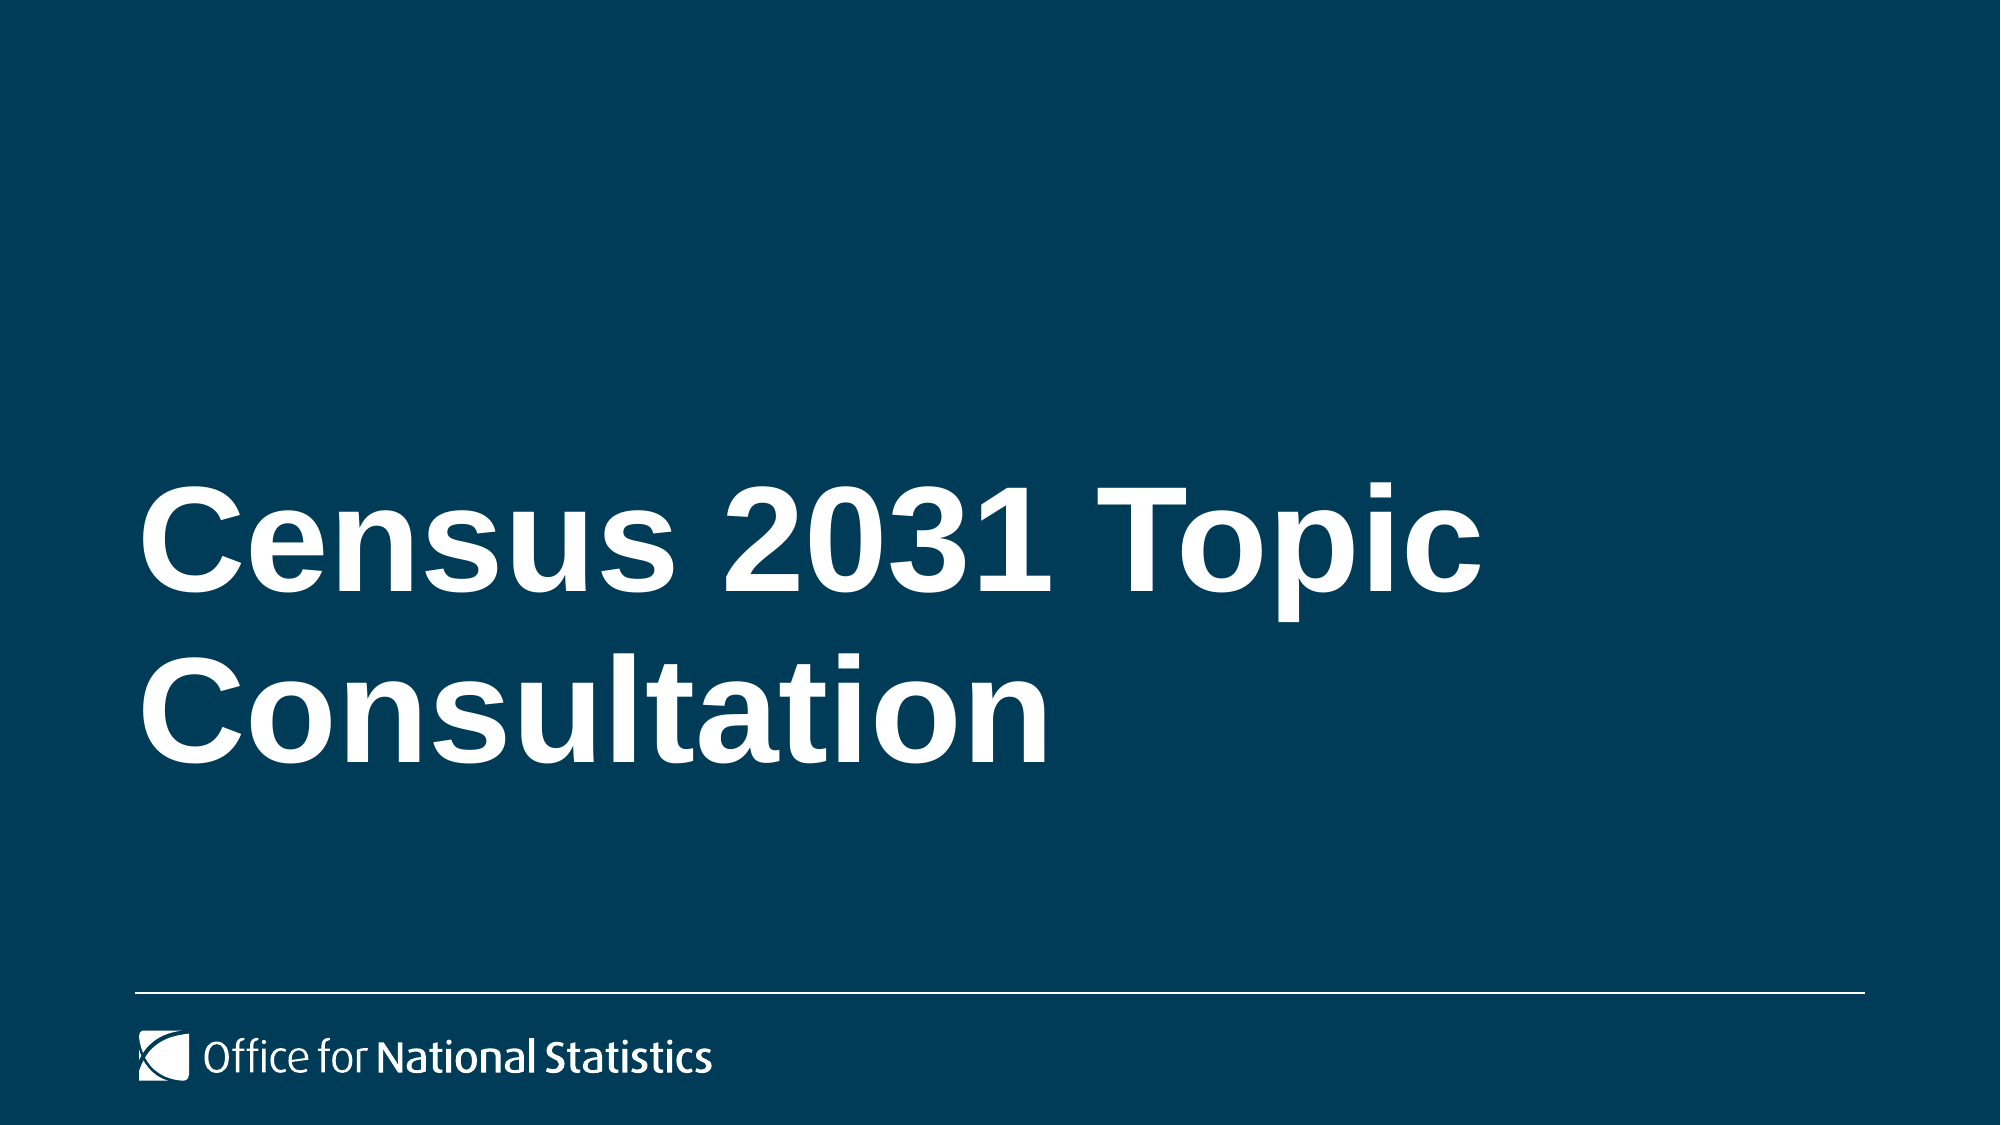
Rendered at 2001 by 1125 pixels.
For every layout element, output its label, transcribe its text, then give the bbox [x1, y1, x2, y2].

title Census 2031 Topic Consultation [137, 454, 1863, 800]
